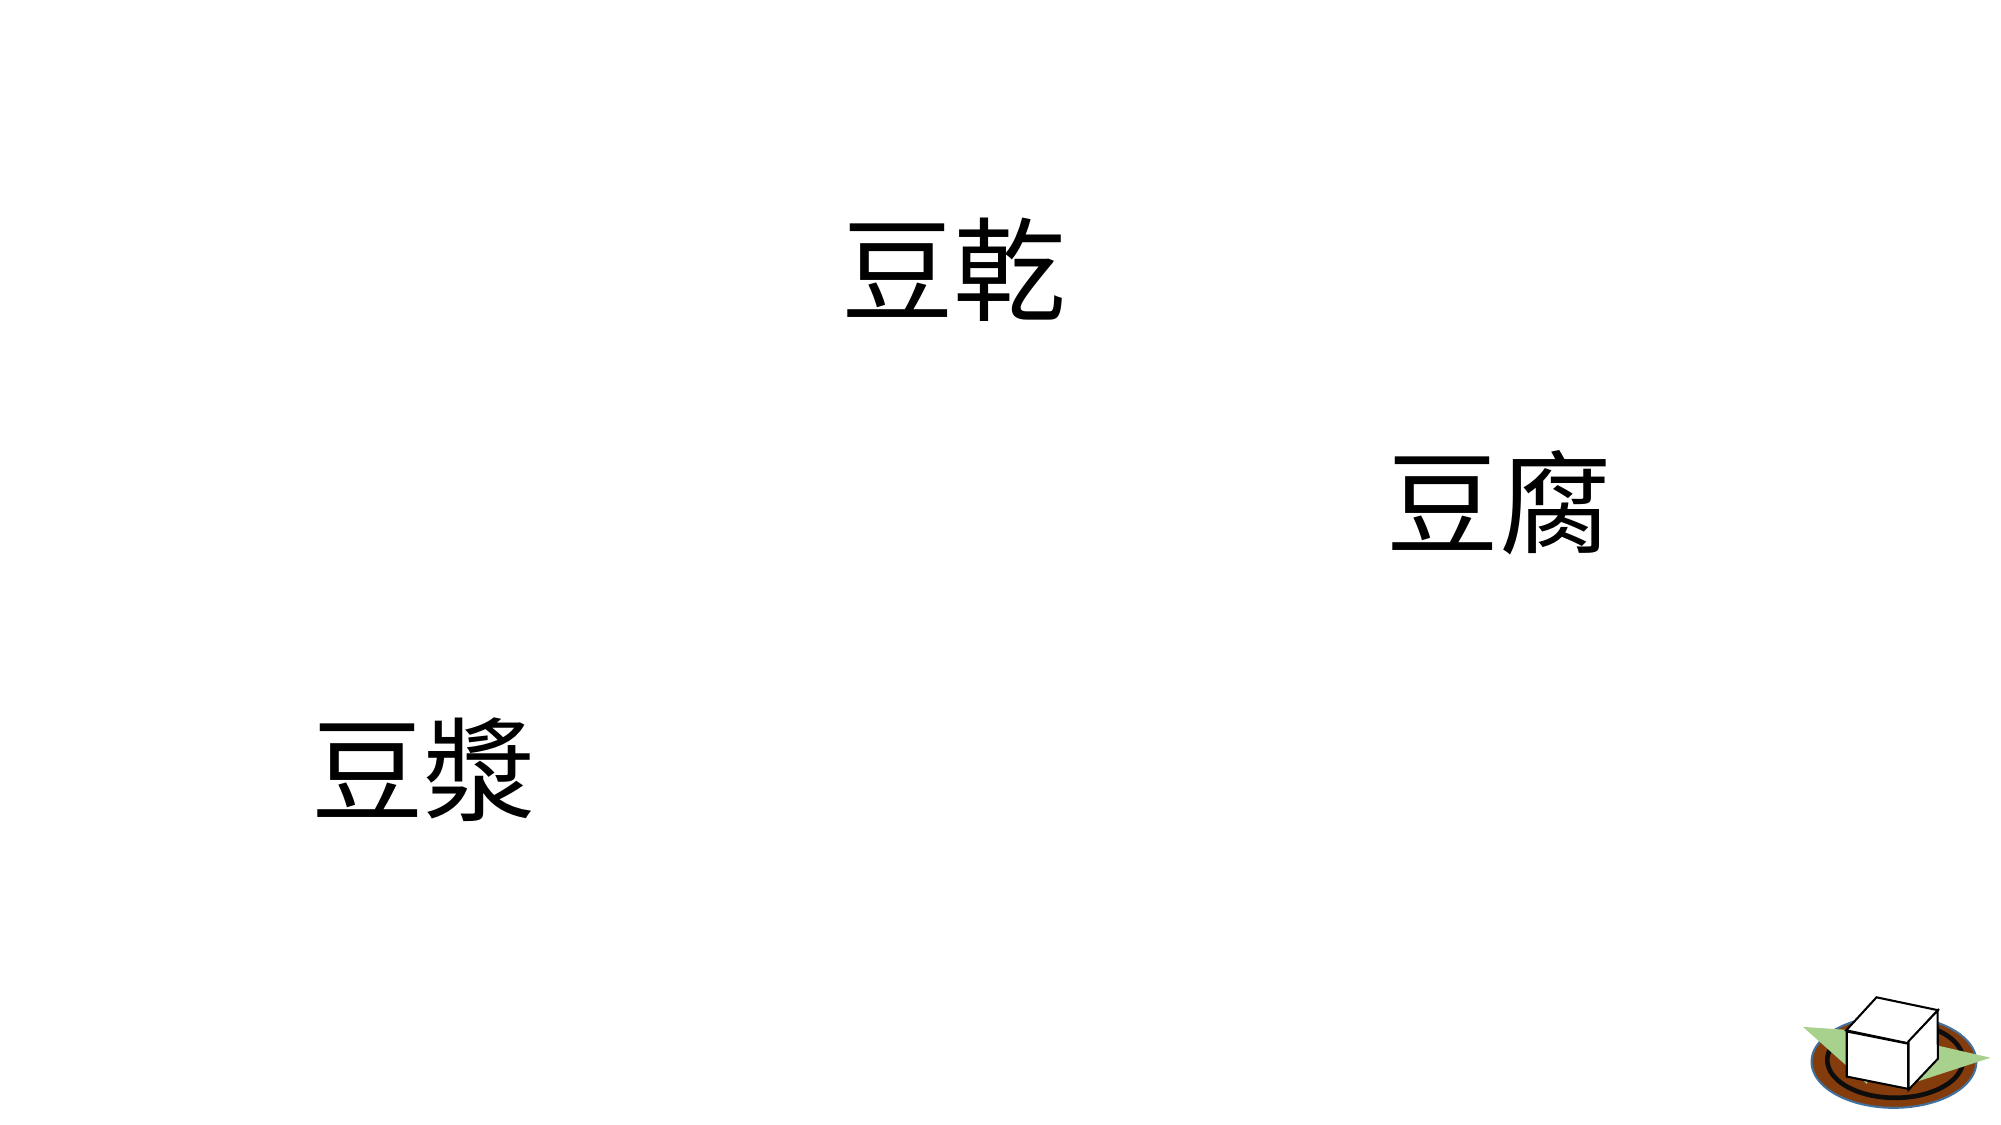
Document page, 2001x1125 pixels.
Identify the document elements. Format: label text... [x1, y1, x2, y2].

text_box 豆漿 [0, 692, 848, 845]
text_box 豆腐 [1075, 425, 1924, 578]
text_box [1803, 997, 1991, 1108]
text_box 豆乾 [529, 192, 1378, 344]
